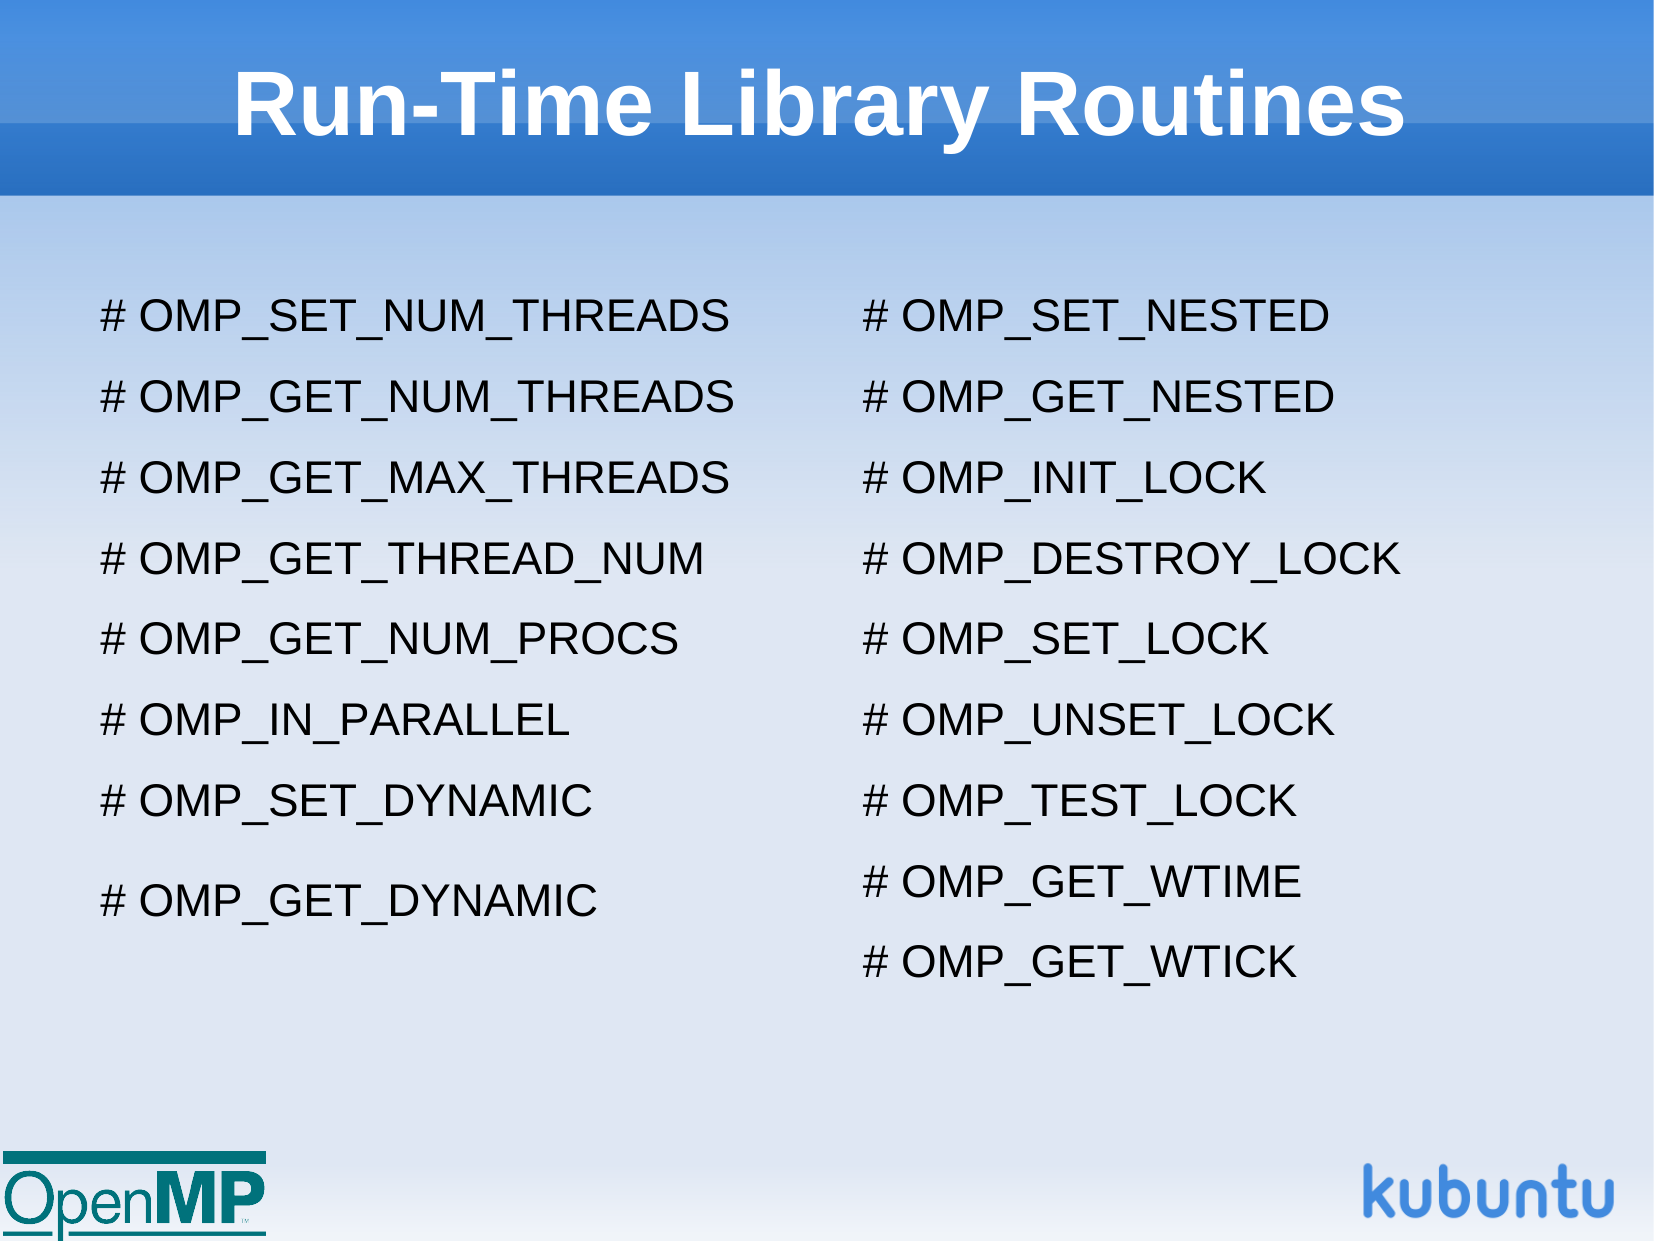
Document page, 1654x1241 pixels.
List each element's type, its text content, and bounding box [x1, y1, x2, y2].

list # OMP_SET_NESTED # OMP_GET_NESTED # OMP_INIT_LOCK # OMP_DESTROY_LOCK # OMP_SET_LOCK # OMP_UNSET_LOCK # OMP_TEST_LOCK # OMP_GET_WTIME # OMP_GET_WTICK [845, 290, 1572, 1094]
title Run-Time Library Routines [76, 0, 1565, 208]
list # OMP_SET_NUM_THREADS # OMP_GET_NUM_THREADS # OMP_GET_MAX_THREADS # OMP_GET_THREAD_NUM # OMP_GET_NUM_PROCS # OMP_IN_PARALLEL # OMP_SET_DYNAMIC # OMP_GET_DYNAMIC [82, 290, 809, 1109]
picture [0, 0, 1654, 1241]
